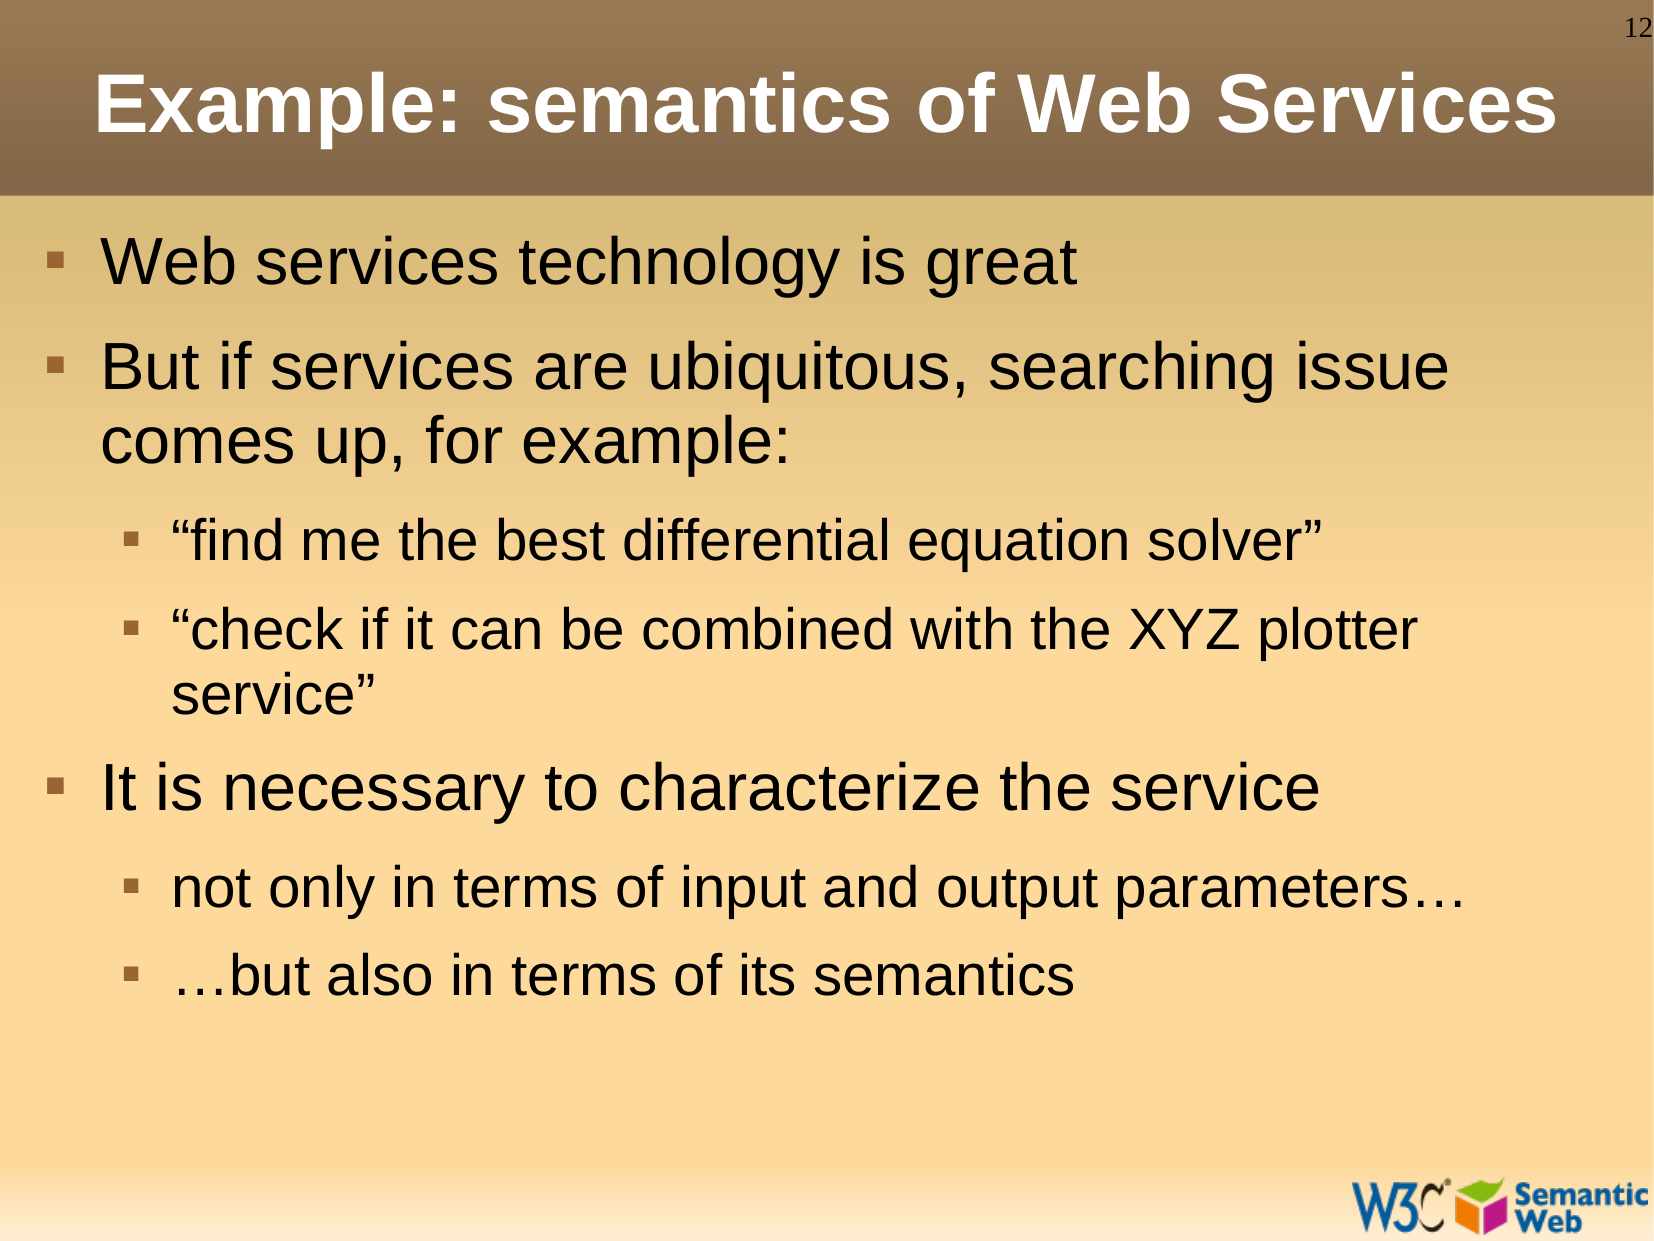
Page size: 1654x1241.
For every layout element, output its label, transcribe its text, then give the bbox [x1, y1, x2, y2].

list Web services technology is great But if services are ubiquitous, searching issue comes up, for example: “find me the best differential equation solver” “check if it can be combined with the XYZ plotter service” It is necessary to characterize the service not only in terms of input and output parameters… …but also in terms of its semantics [29, 224, 1624, 1210]
title Example: semantics of Web Services [0, 0, 1654, 208]
picture [0, 208, 1654, 1241]
